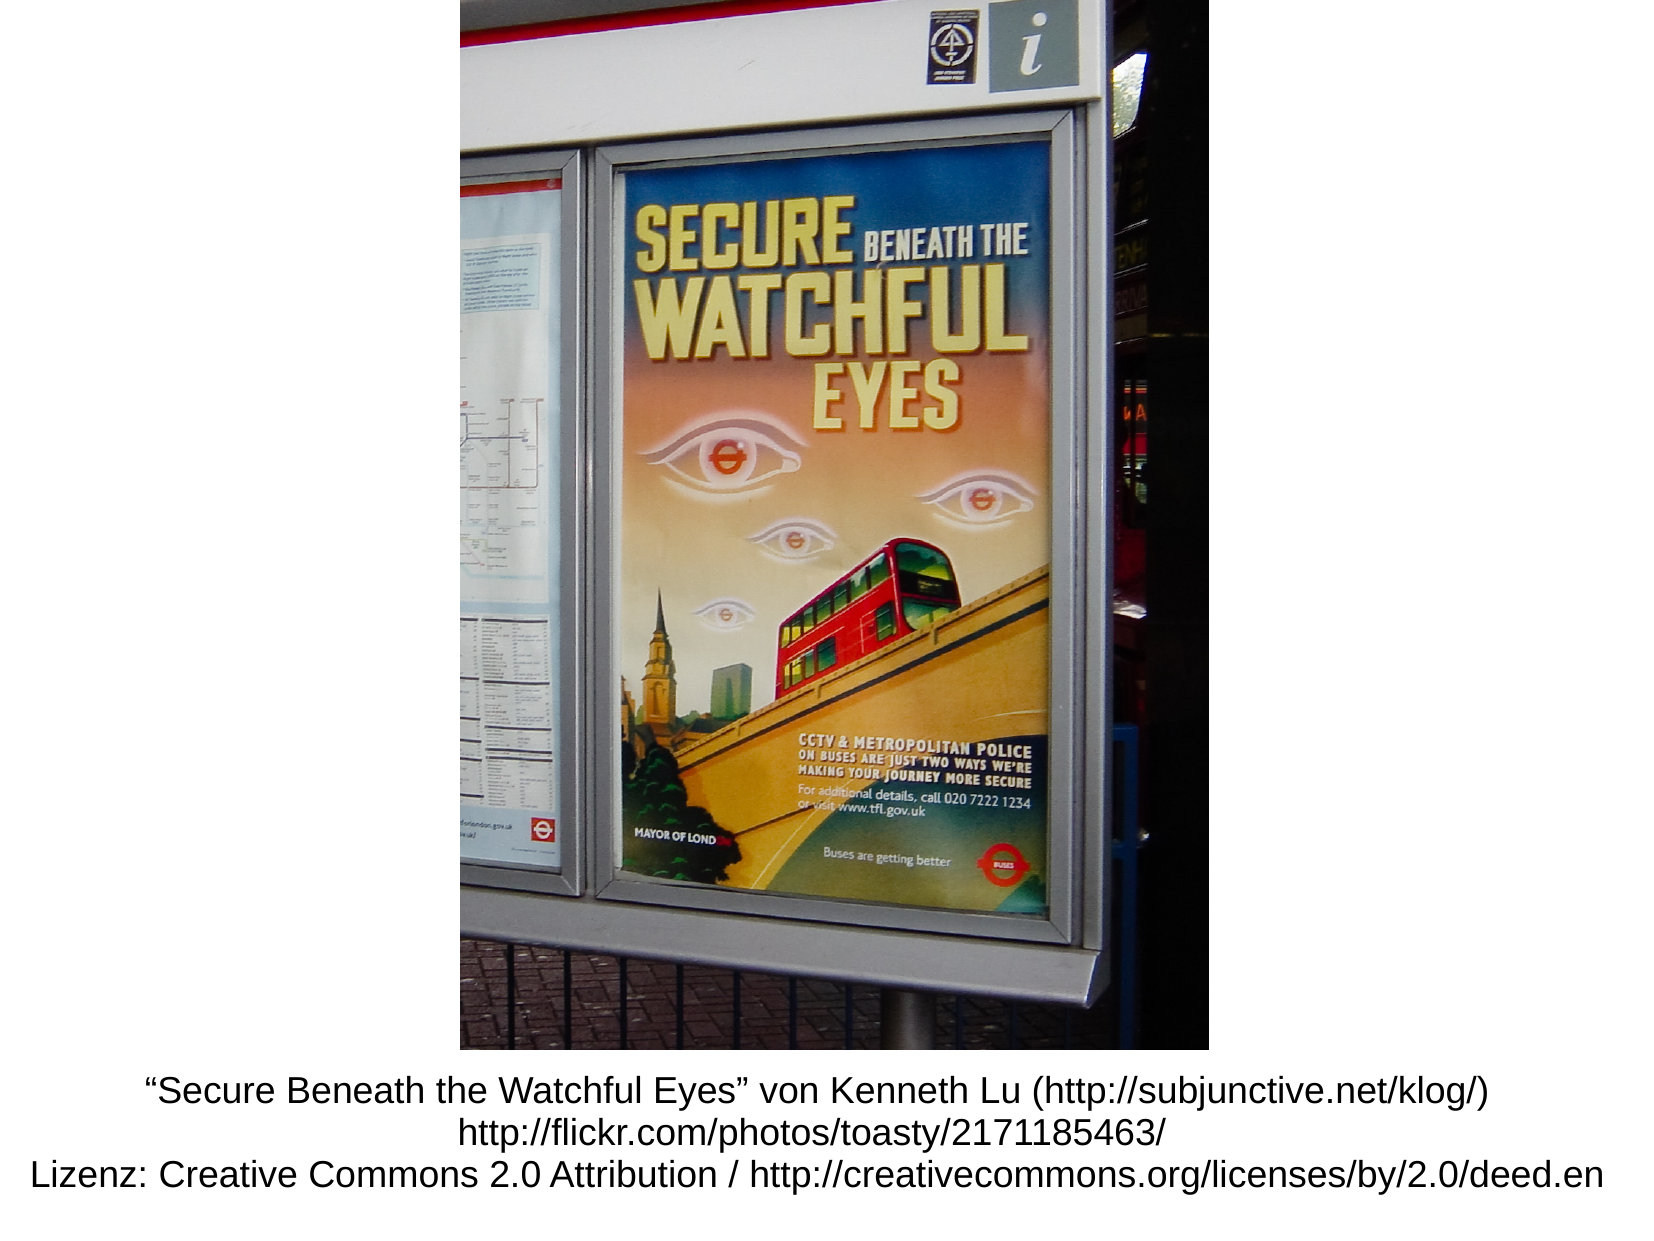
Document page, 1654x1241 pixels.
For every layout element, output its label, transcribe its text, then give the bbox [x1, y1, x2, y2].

text_box “Secure Beneath the Watchful Eyes” von Kenneth Lu (http://subjunctive.net/klog/) http://flickr.com/photos/toasty/2171185463/ Lizenz: Creative Commons 2.0 Attribution / http://creativecommons.org/licenses/by/2.0/deed.en [15, 1061, 1631, 1241]
picture [460, 0, 1209, 1051]
